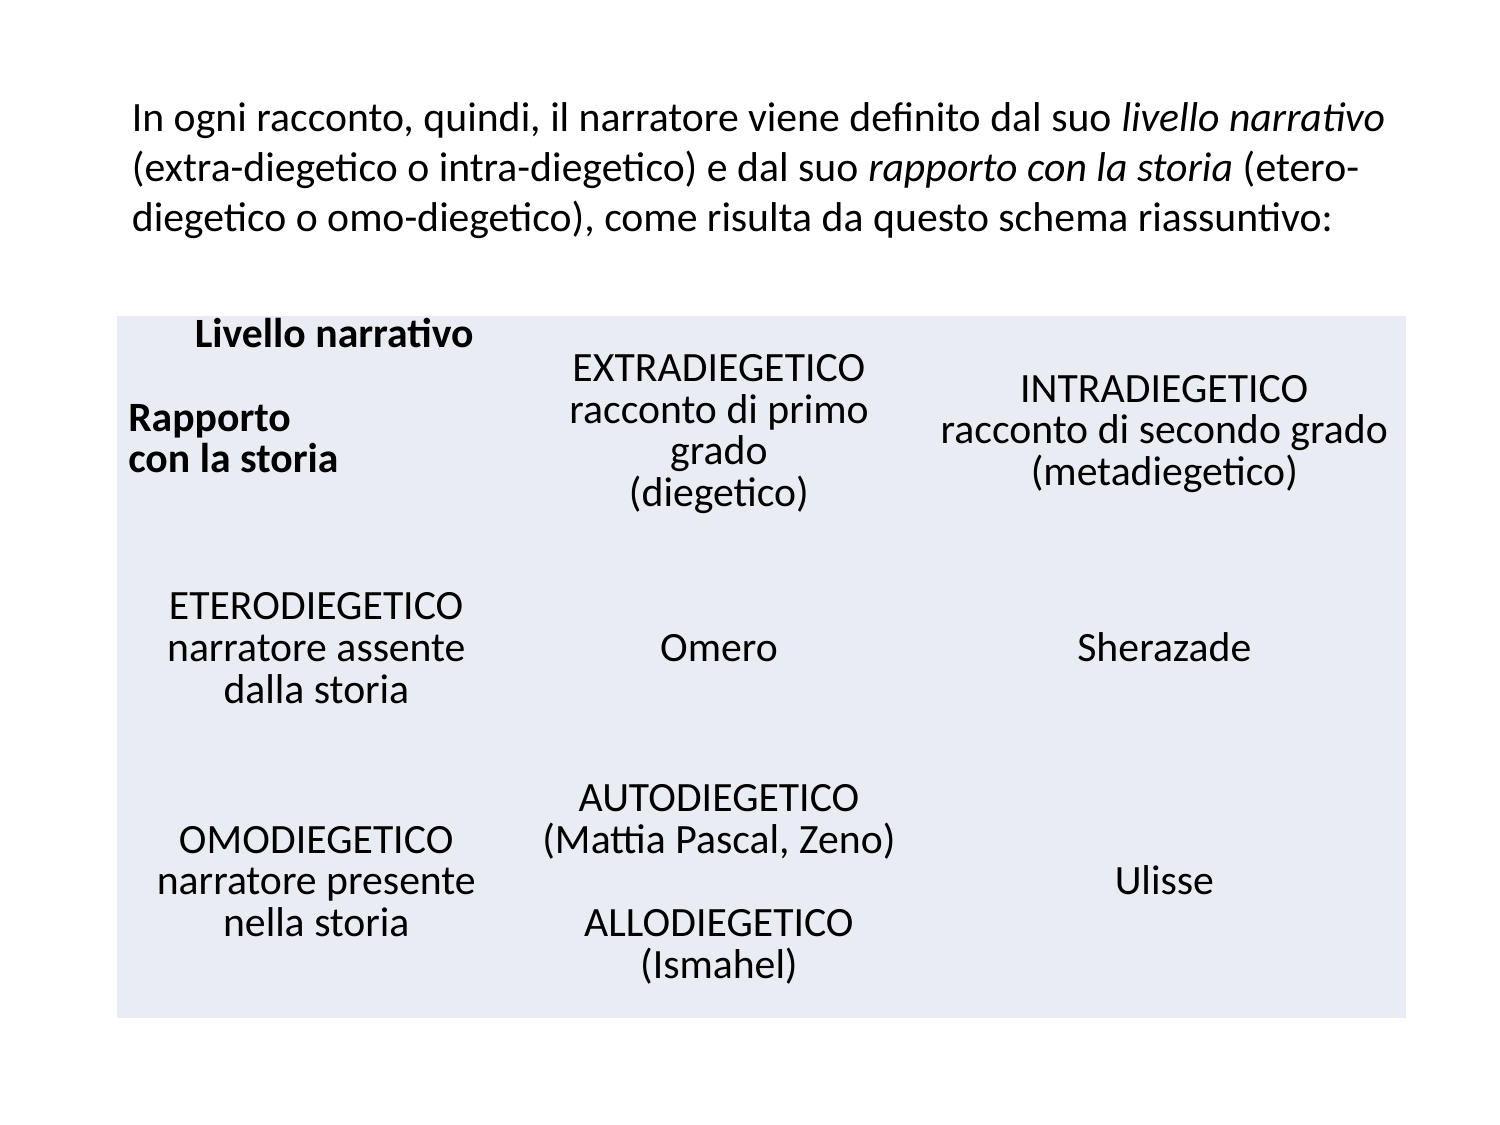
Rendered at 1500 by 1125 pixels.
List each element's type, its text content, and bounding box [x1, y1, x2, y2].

table_header INTRADIEGETICO racconto di secondo grado (metadiegetico) [923, 316, 1406, 551]
text_box In ogni racconto, quindi, il narratore viene definito dal suo livello narrativo (extra-diegetico o intra-diegetico) e dal suo rapporto con la storia (etero-diegetico o omo-diegetico), come risulta da questo schema riassuntivo: [117, 82, 1418, 247]
table_cell ETERODIEGETICO narratore assente dalla storia [117, 551, 516, 751]
table_cell Ulisse [923, 751, 1406, 1018]
table_header EXTRADIEGETICO racconto di primo grado (diegetico) [516, 316, 923, 551]
table_header Livello narrativo Rapporto con la storia [117, 316, 516, 551]
table_cell Sherazade [923, 551, 1406, 751]
table_cell OMODIEGETICO narratore presente nella storia [117, 751, 516, 1018]
table_cell Omero [516, 551, 923, 751]
table_cell AUTODIEGETICO (Mattia Pascal, Zeno) ALLODIEGETICO (Ismahel) [516, 751, 923, 1018]
